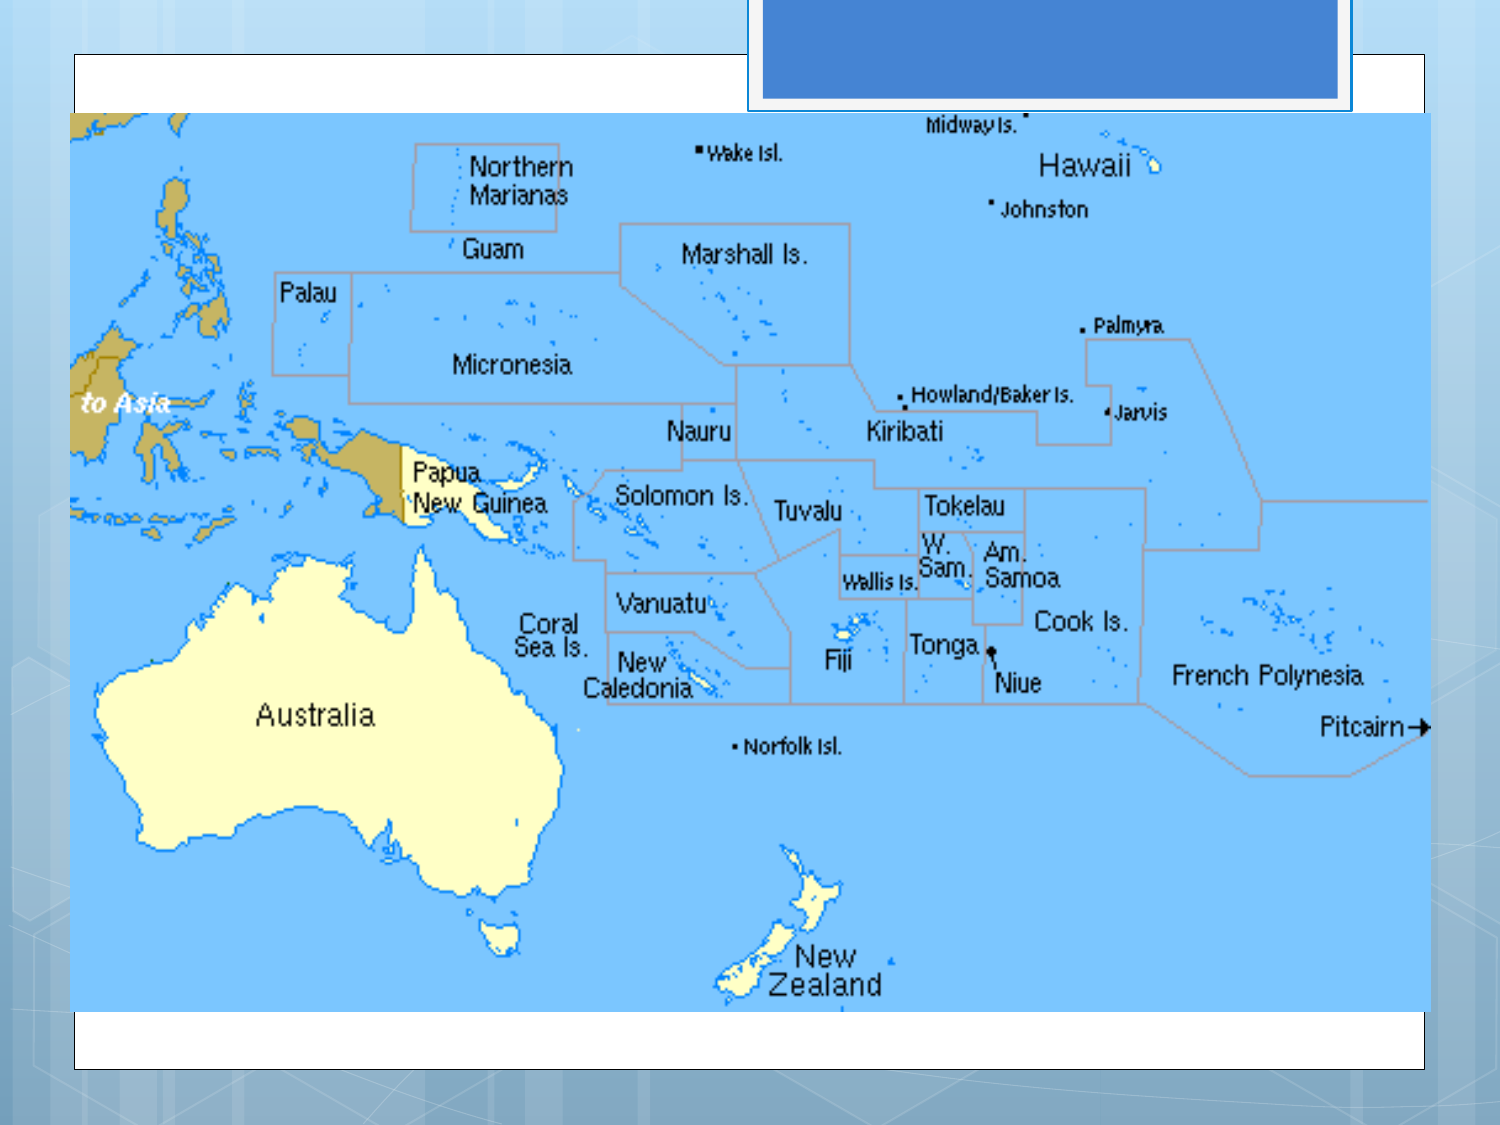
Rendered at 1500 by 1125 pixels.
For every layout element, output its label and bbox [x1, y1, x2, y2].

picture [70, 113, 1431, 1012]
